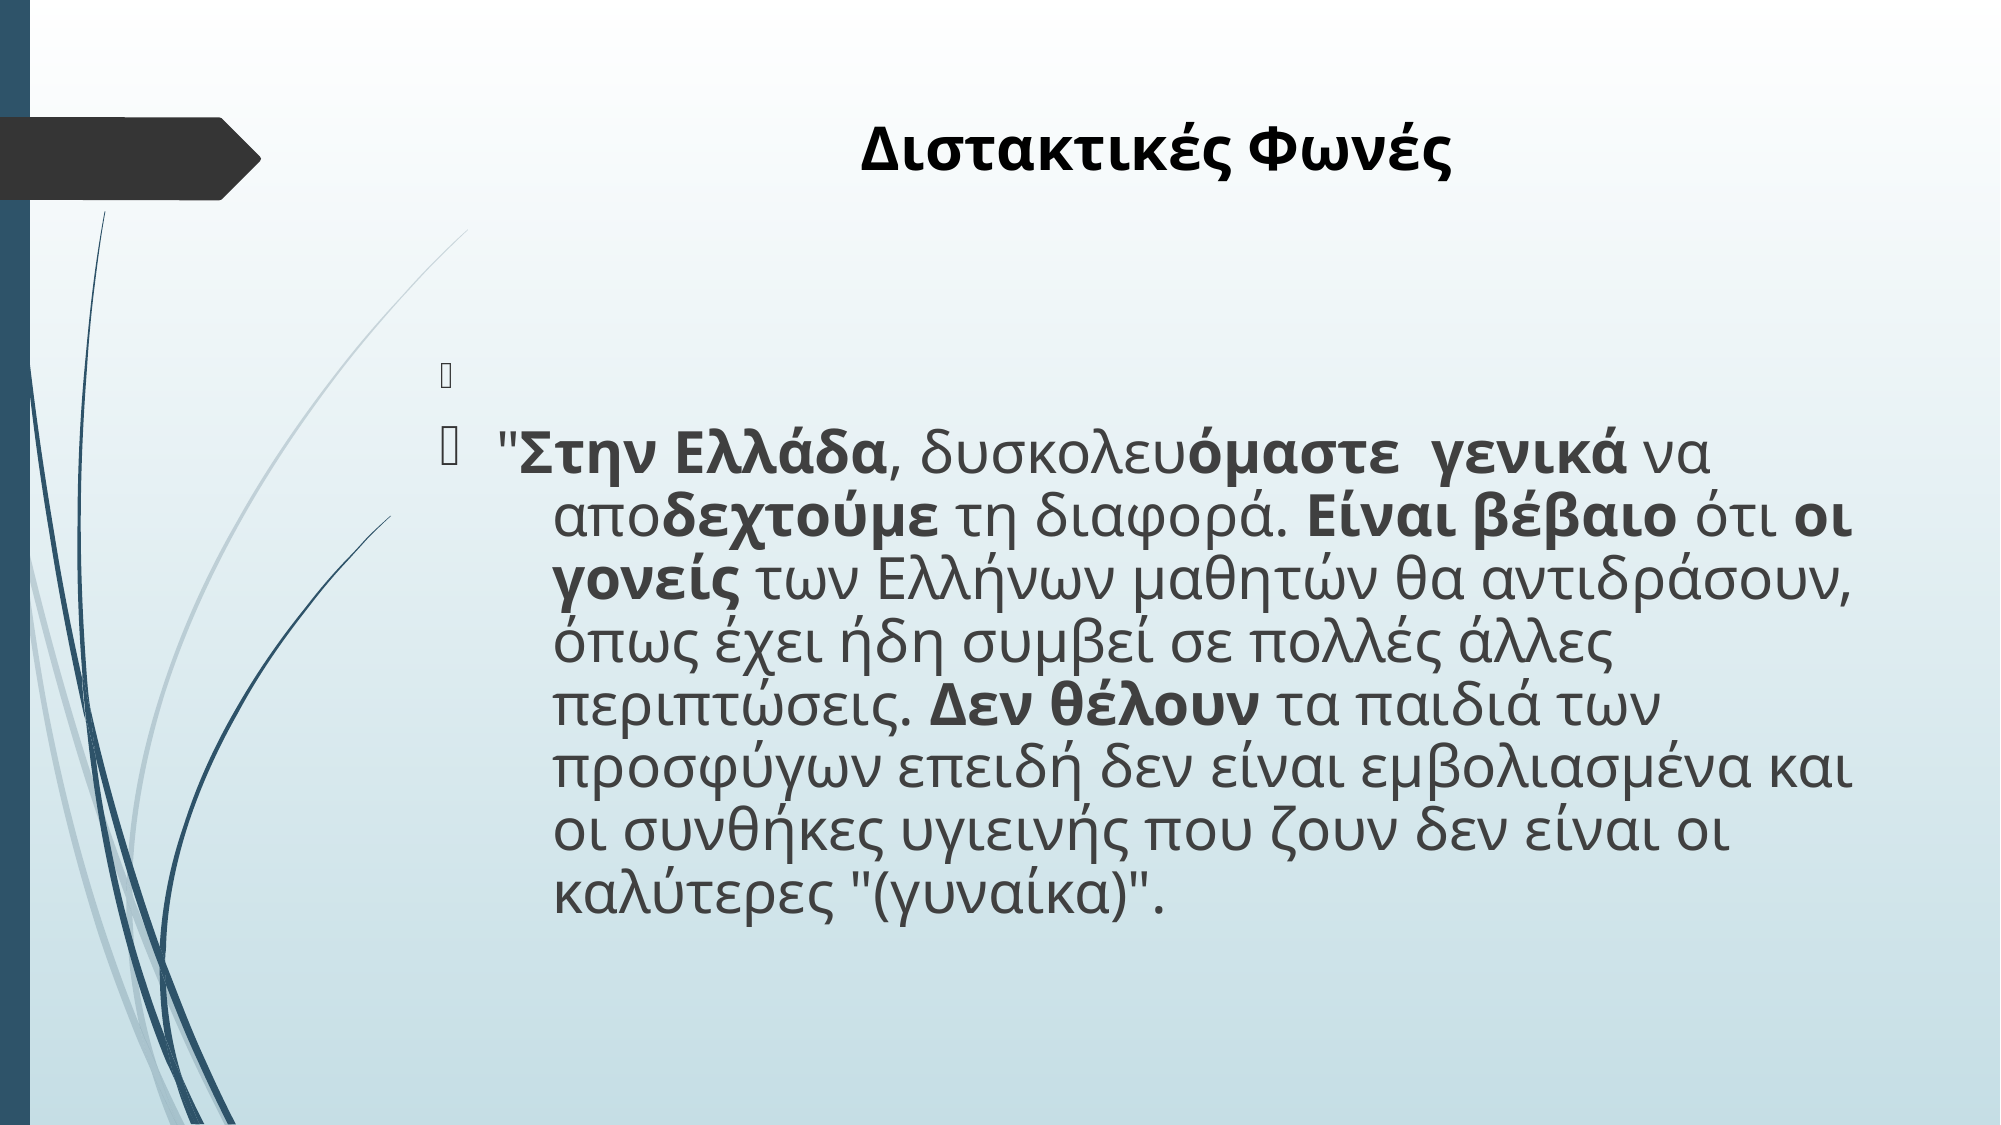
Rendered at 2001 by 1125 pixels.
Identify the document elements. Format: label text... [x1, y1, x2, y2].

title Διστακτικές Φωνές [425, 102, 1888, 265]
list "Στην Ελλάδα, δυσκολευόμαστε γενικά να αποδεχτούμε τη διαφορά. Είναι βέβαιο ότι οι γονείς των Ελλήνων μαθητών θα αντιδράσουν, όπως έχει ήδη συμβεί σε πολλές άλλες περιπτώσεις. Δεν θέλουν τα παιδιά των προσφύγων επειδή δεν είναι εμβολιασμένα και οι συνθήκες υγιεινής που ζουν δεν είναι οι καλύτερες "(γυναίκα)". [424, 350, 1888, 970]
